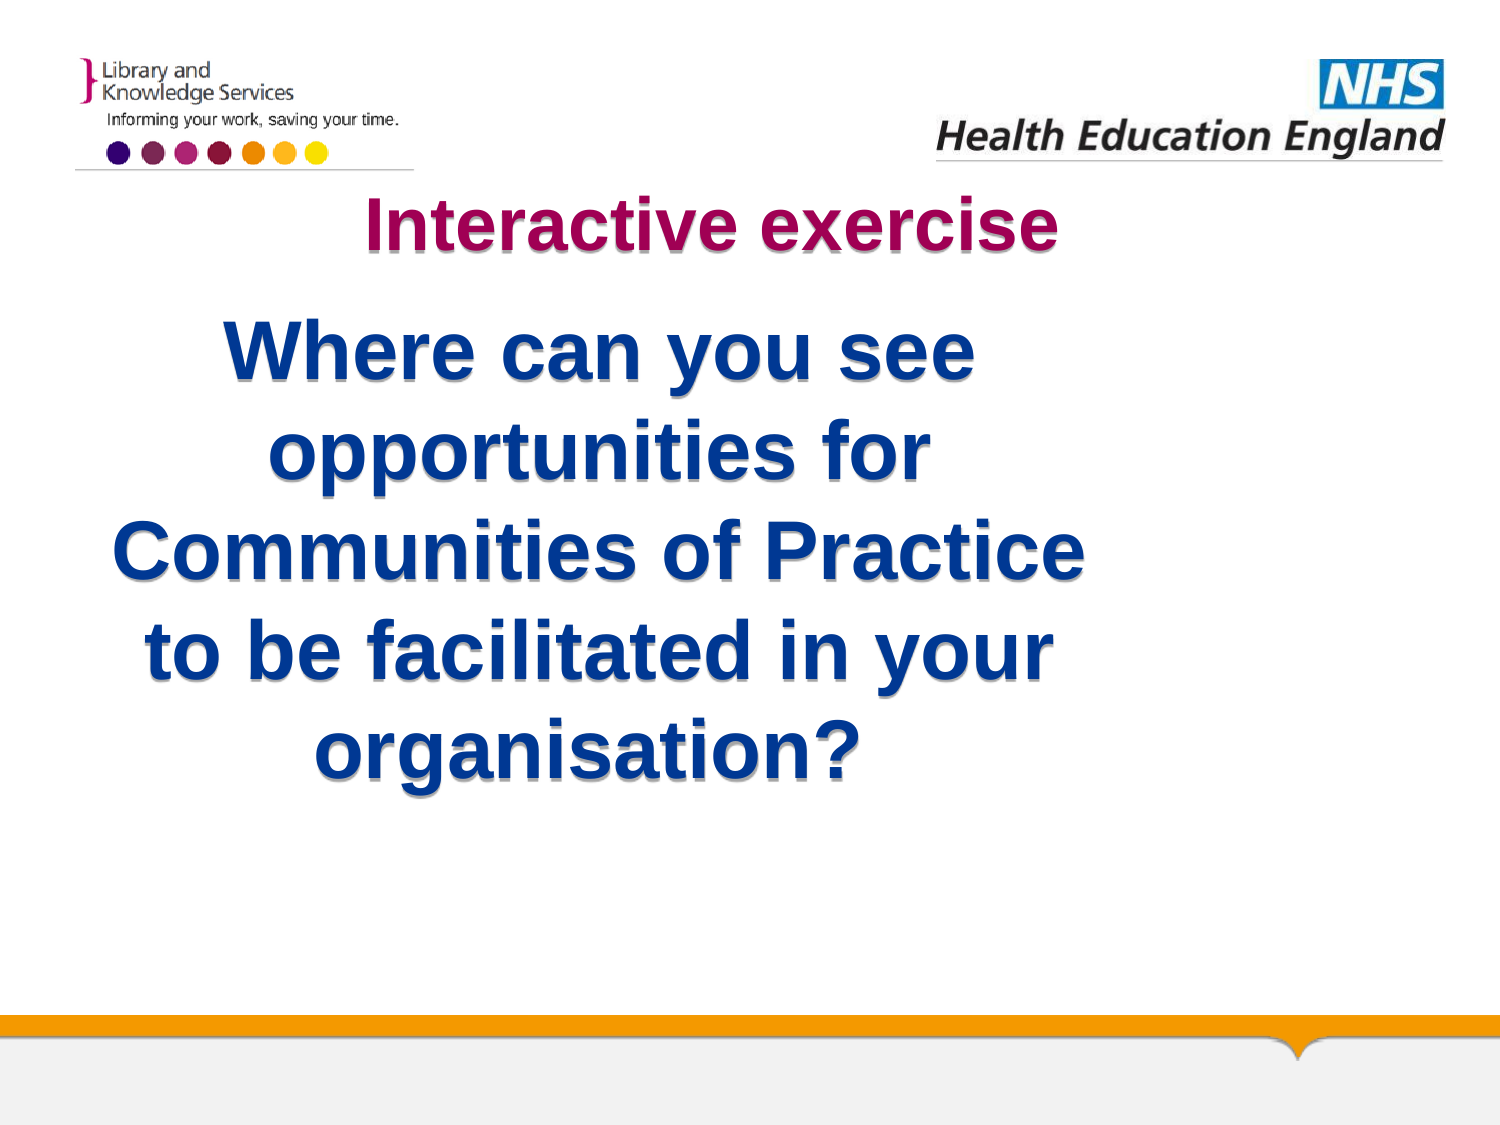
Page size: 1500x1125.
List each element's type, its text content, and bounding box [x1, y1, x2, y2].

picture [75, 54, 416, 169]
title Interactive exercise [75, 168, 1351, 280]
subtitle Where can you see opportunities for Communities of Practice to be facilitated in your organisation? [75, 288, 1126, 384]
